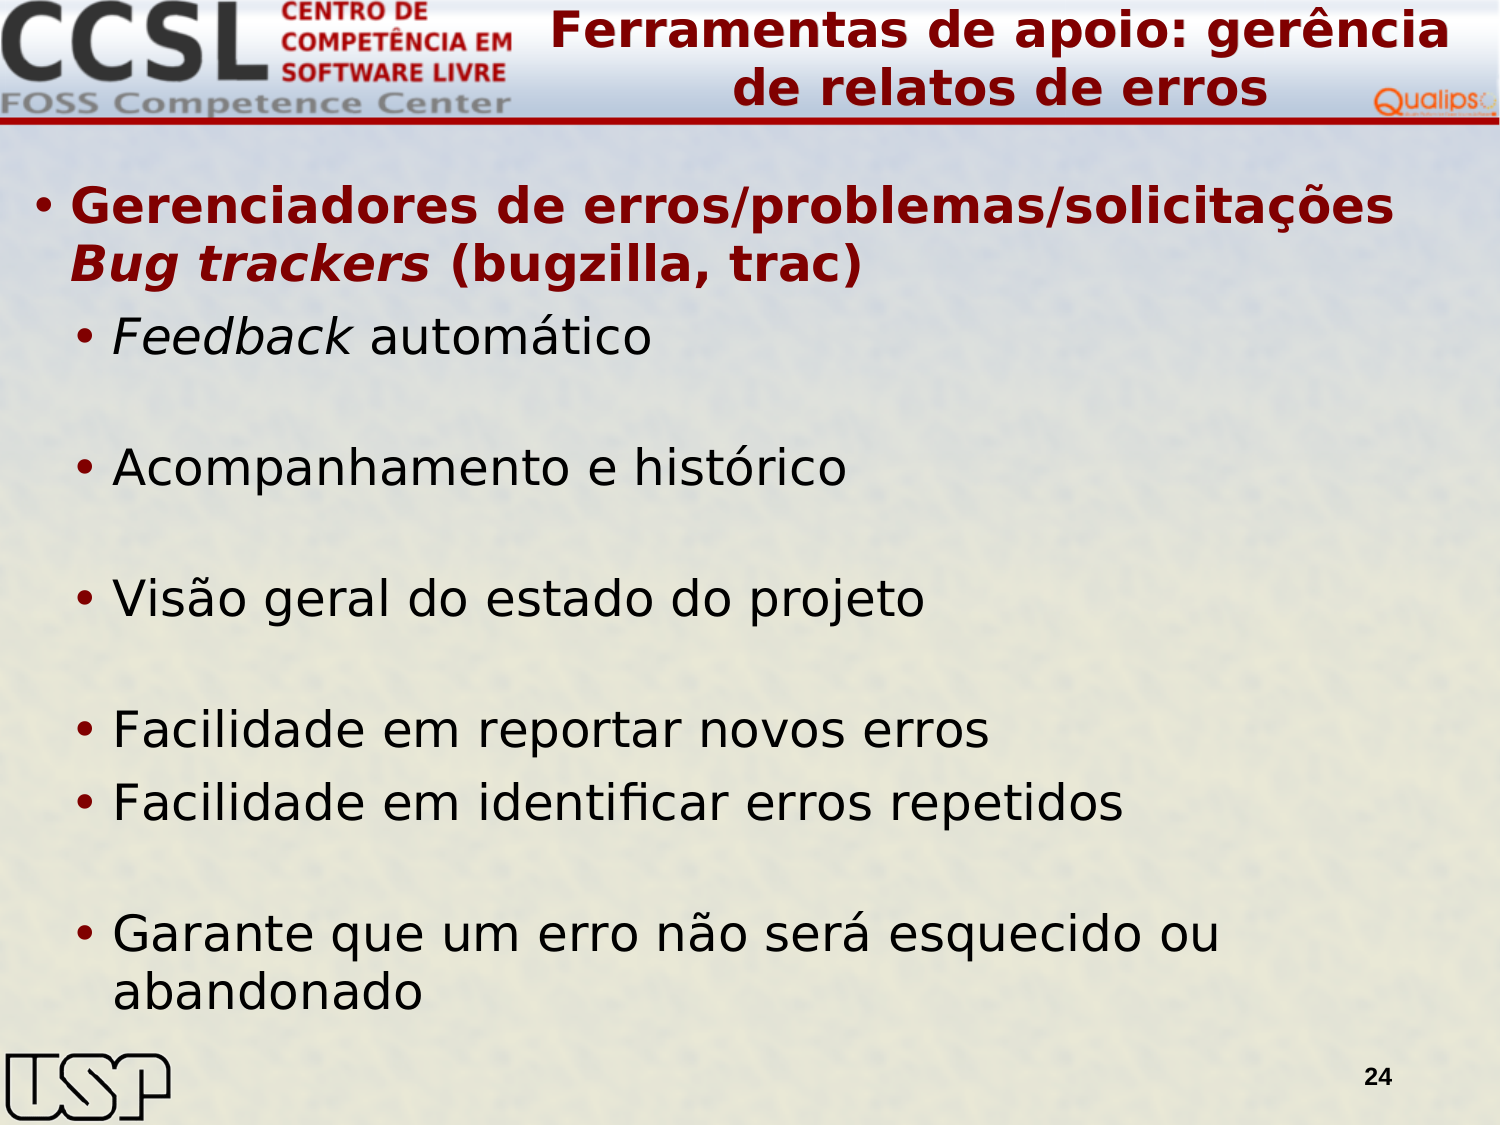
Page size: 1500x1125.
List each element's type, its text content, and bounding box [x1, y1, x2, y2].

title Ferramentas de apoio: gerência de relatos de erros [501, 0, 1500, 119]
picture [0, 0, 1500, 1125]
list Gerenciadores de erros/problemas/solicitações Bug trackers (bugzilla, trac) Feedback automático Acompanhamento e histórico Visão geral do estado do projeto Facilidade em reportar novos erros Facilidade em identificar erros repetidos Garante que um erro não será esquecido ou abandonado [29, 177, 1468, 1022]
